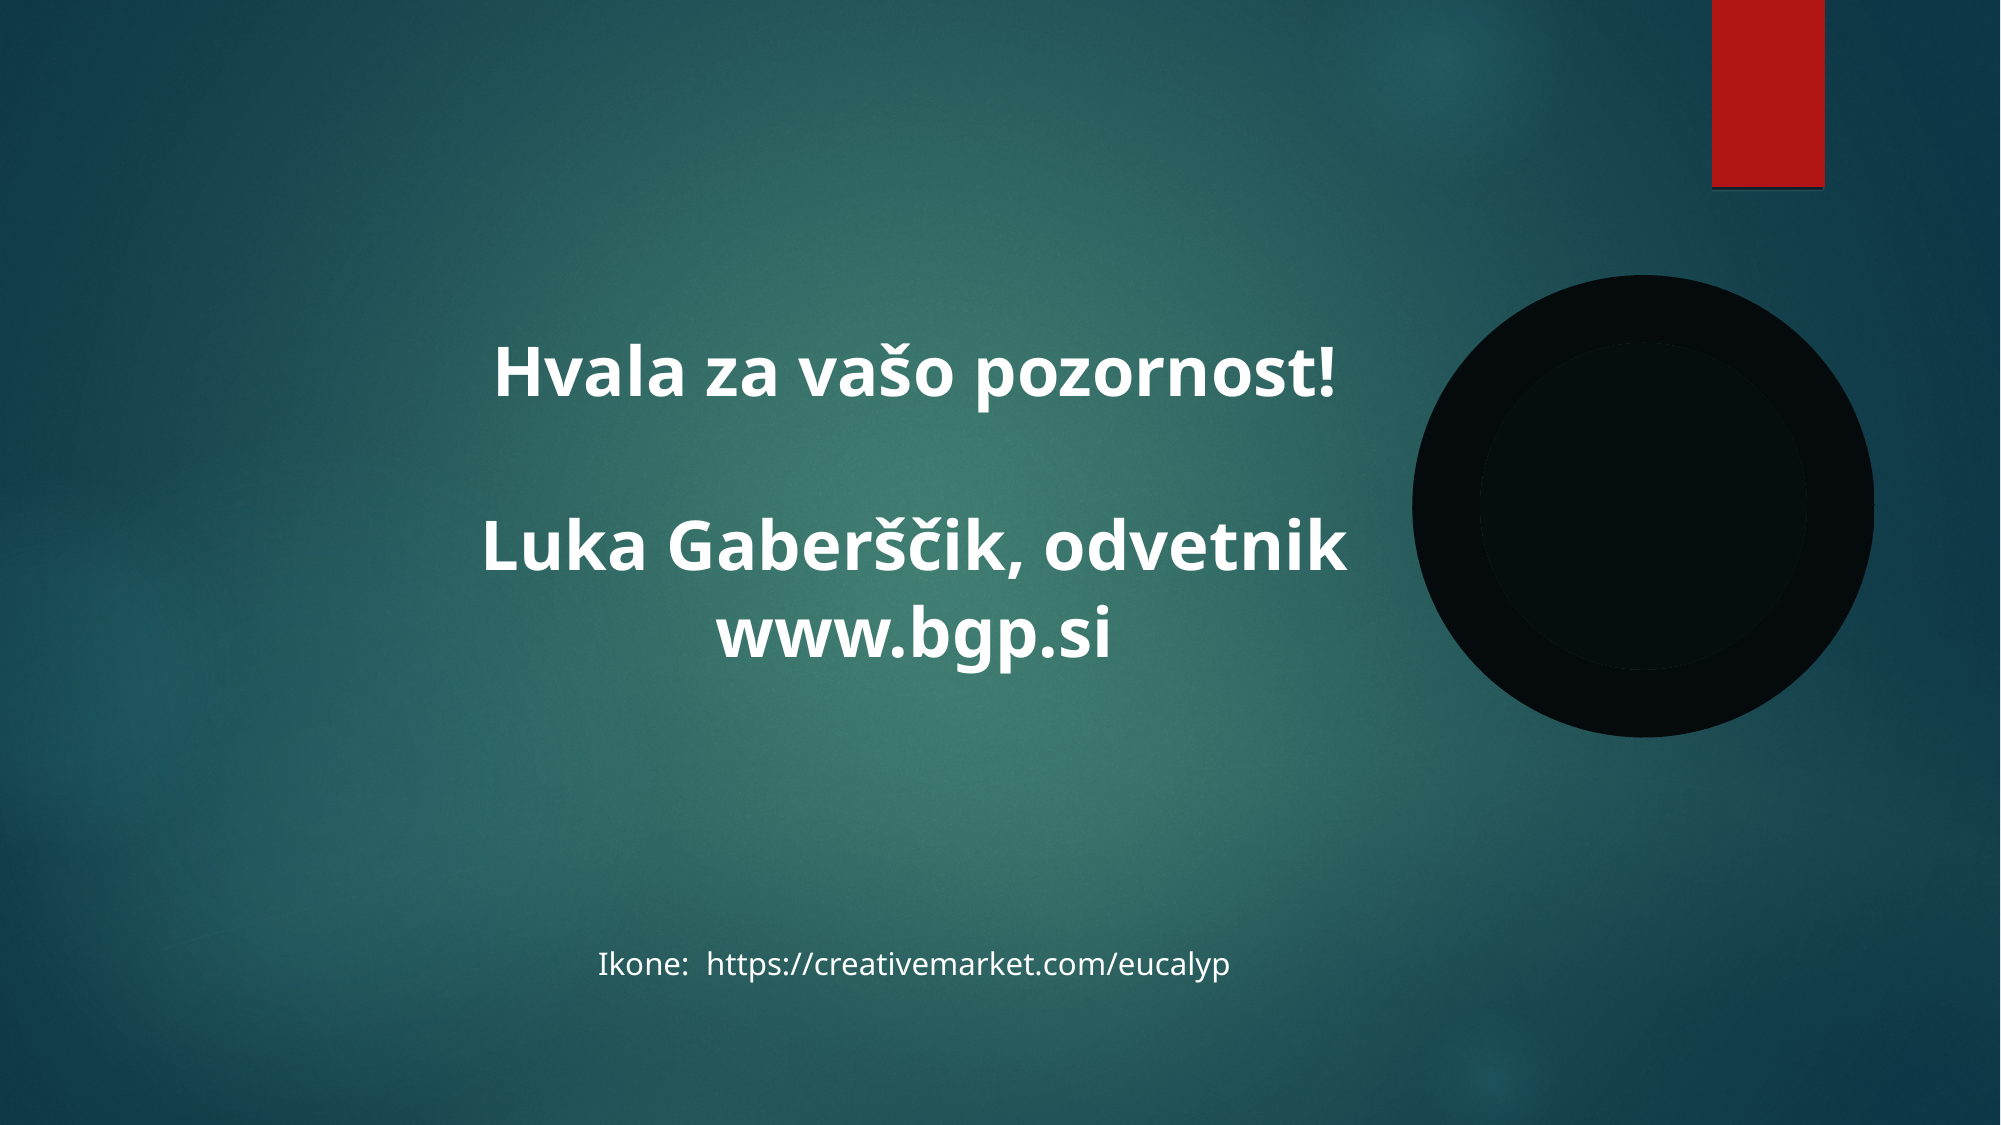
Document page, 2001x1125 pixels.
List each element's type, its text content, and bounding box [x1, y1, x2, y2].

list Hvala za vašo pozornost! Luka Gaberščik, odvetnik www.bgp.si Ikone: https://creativemarket.com/eucalyp [181, 336, 1649, 1026]
